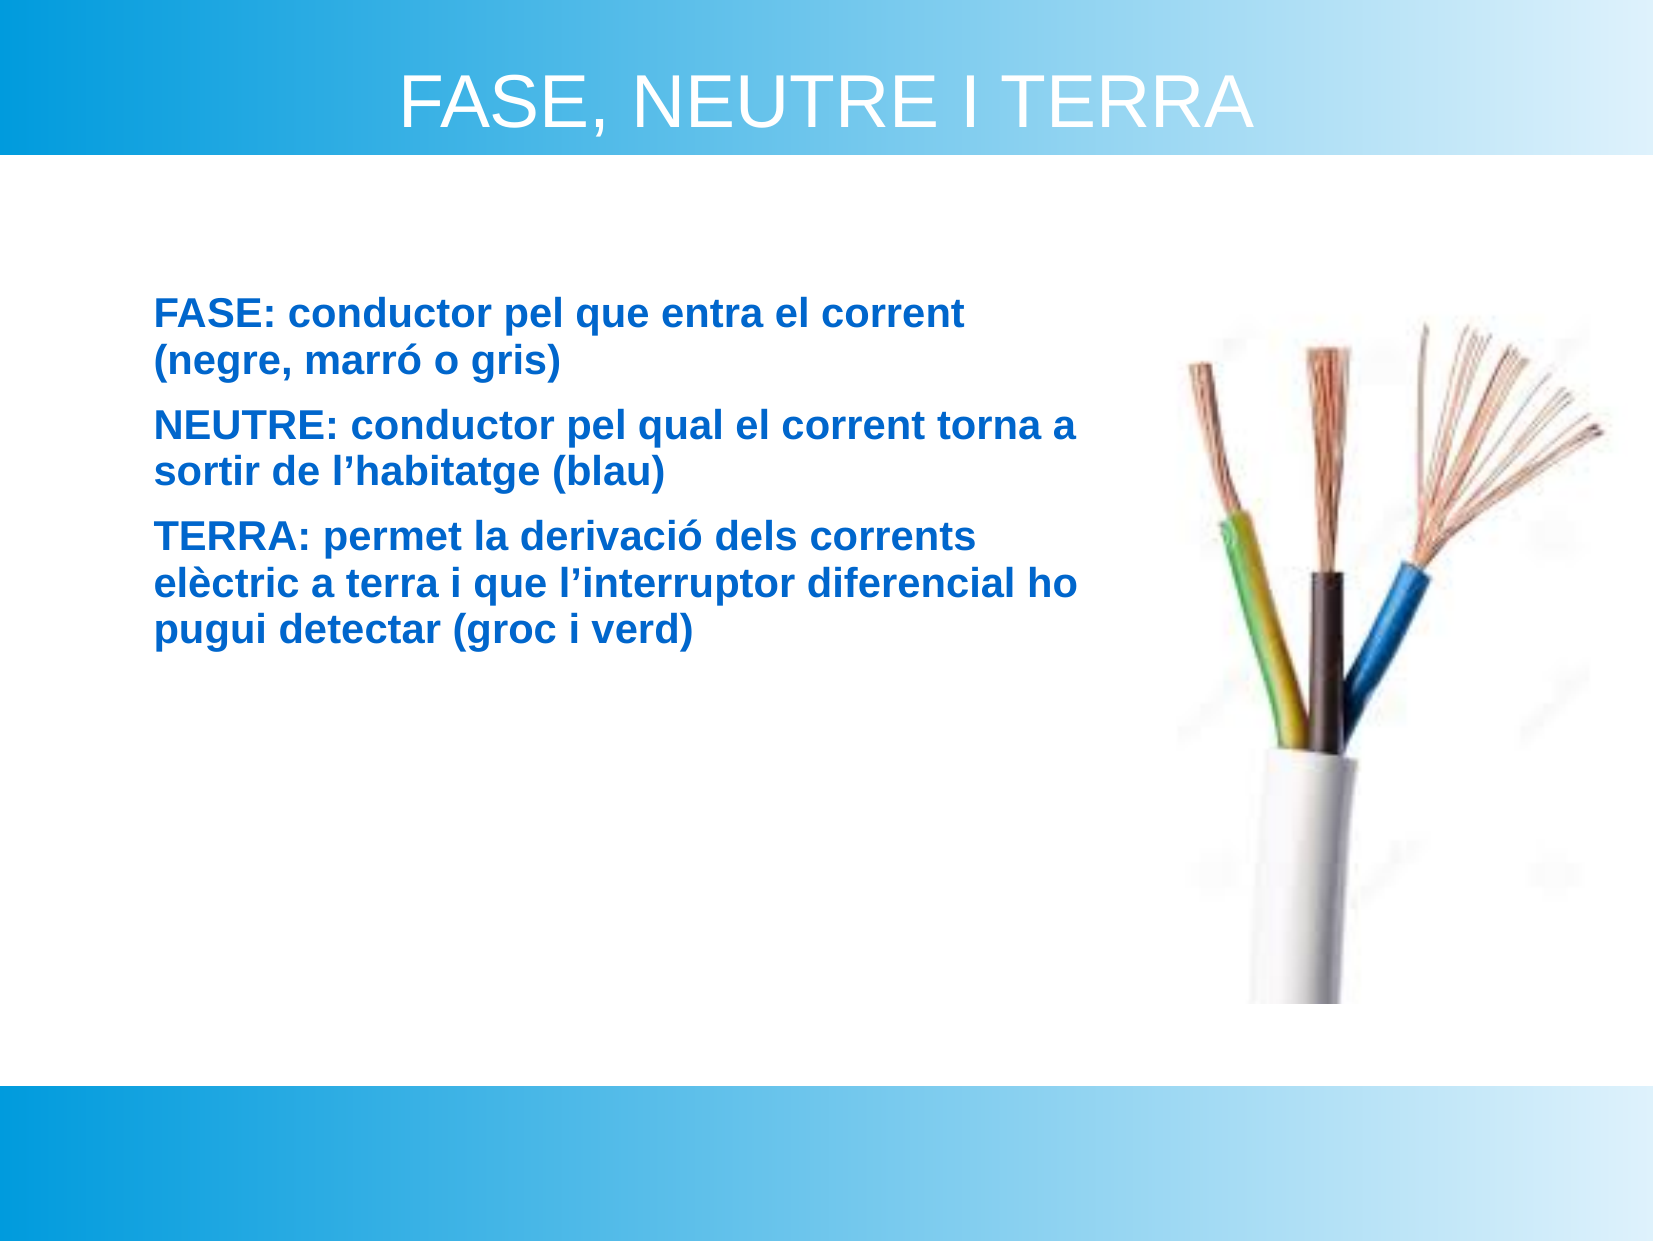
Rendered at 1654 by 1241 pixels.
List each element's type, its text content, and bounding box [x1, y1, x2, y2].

title FASE, NEUTRE I TERRA [82, 49, 1571, 155]
picture [1133, 271, 1628, 1004]
list FASE: conductor pel que entra el corrent (negre, marró o gris) NEUTRE: conductor pel qual el corrent torna a sortir de l’habitatge (blau) TERRA: permet la derivació dels corrents elèctric a terra i que l’interruptor diferencial ho pugui detectar (groc i verd) [82, 290, 1087, 1010]
